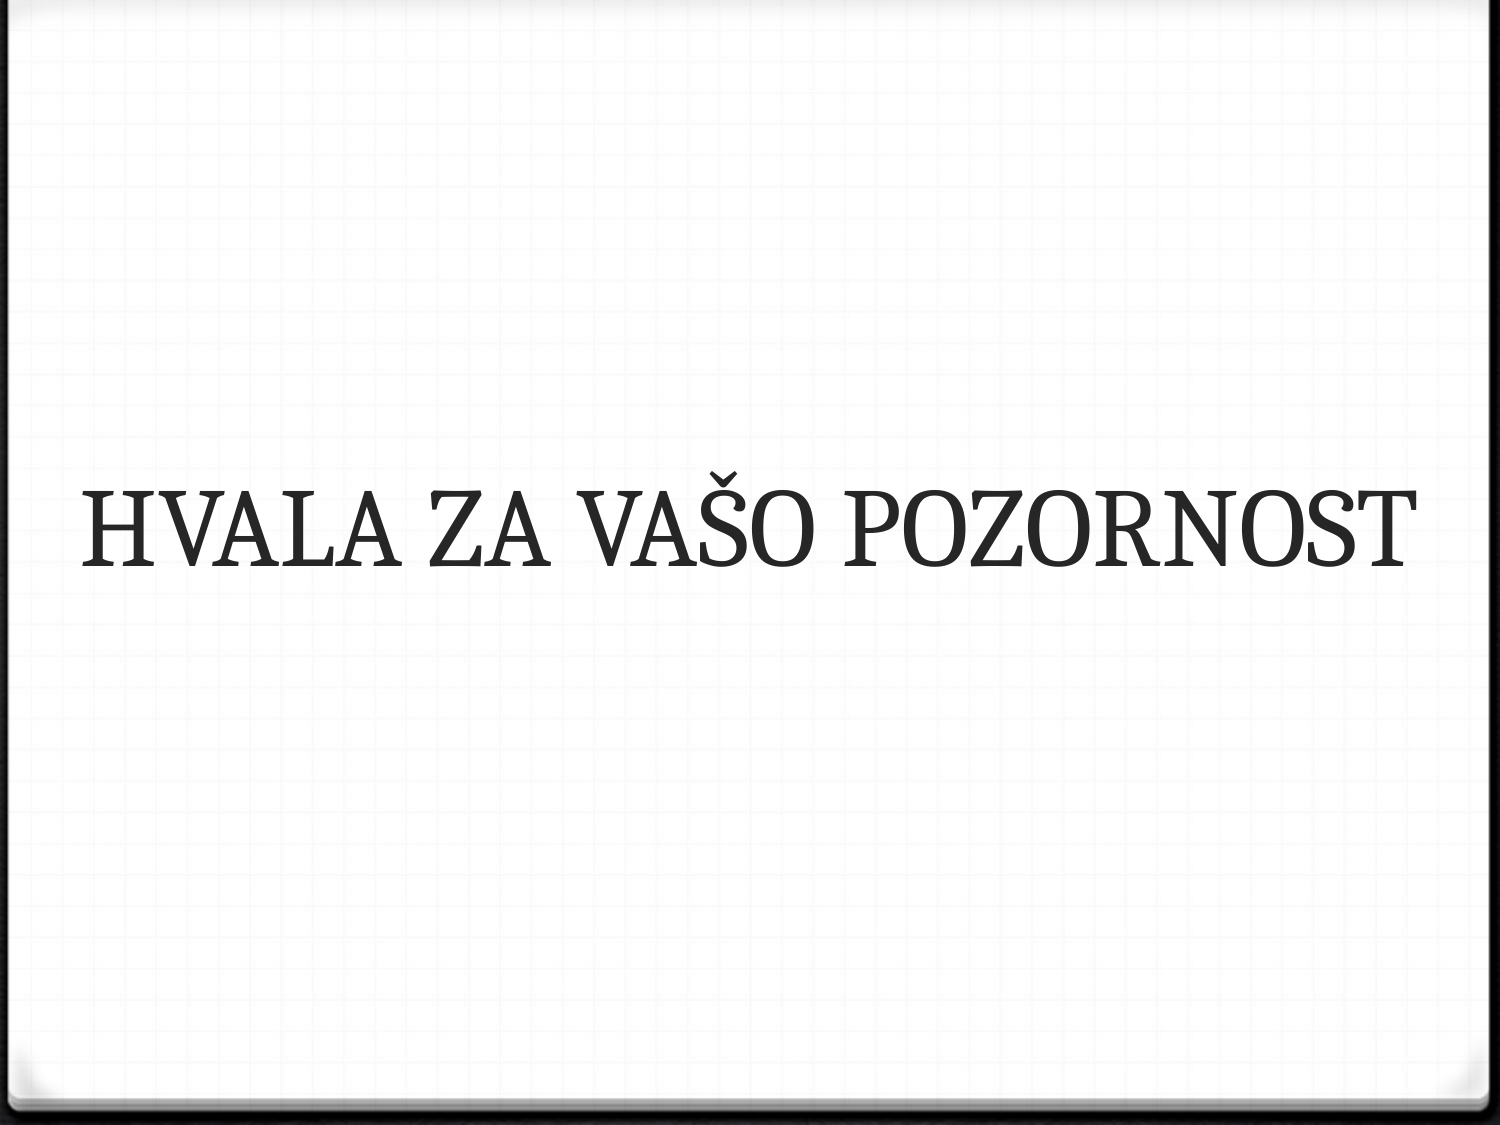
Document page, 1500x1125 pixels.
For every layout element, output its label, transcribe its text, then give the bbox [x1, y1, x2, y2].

picture [0, 0, 1500, 1125]
title HVALA ZA VAŠO POZORNOST [17, 326, 1483, 717]
